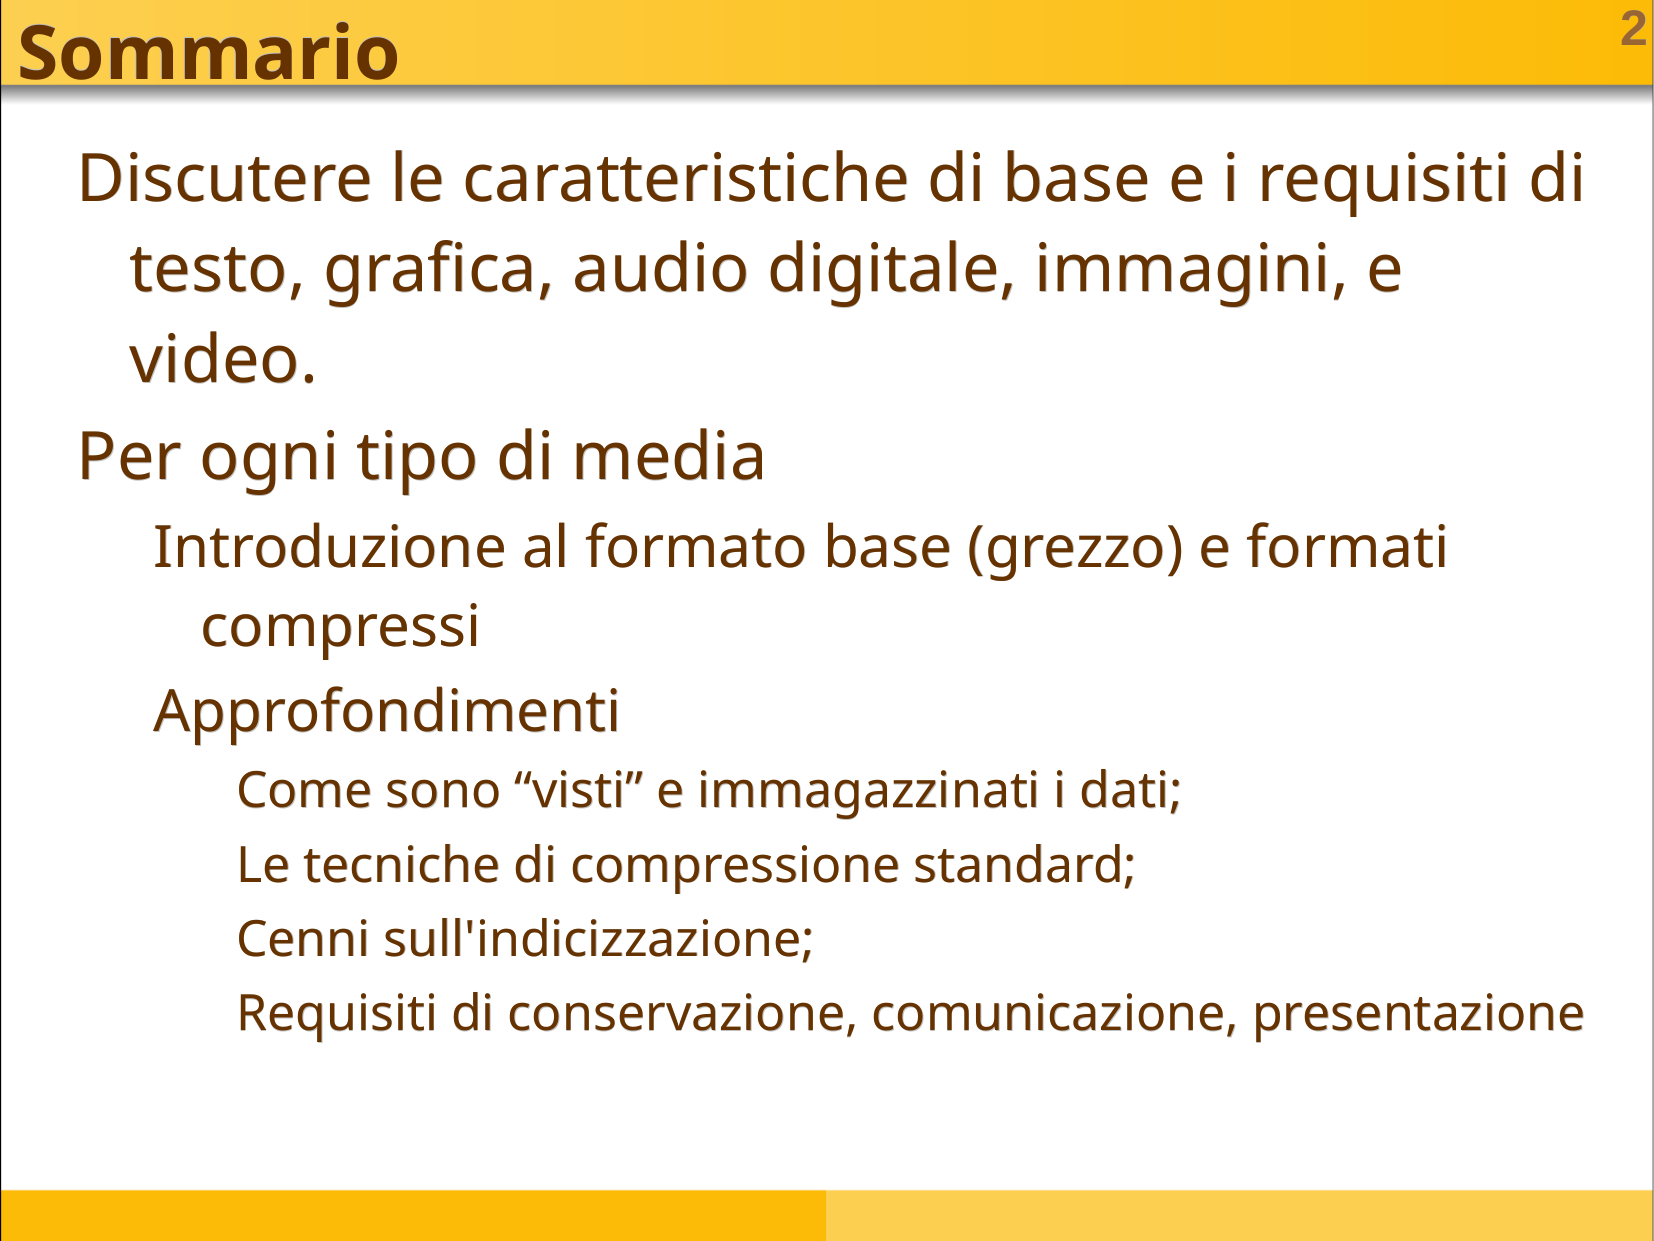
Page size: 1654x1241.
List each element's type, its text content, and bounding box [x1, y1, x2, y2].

list Discutere le caratteristiche di base e i requisiti di testo, grafica, audio digitale, immagini, e video. Per ogni tipo di media Introduzione al formato base (grezzo) e formati compressi Approfondimenti Come sono “visti” e immagazzinati i dati; Le tecniche di compressione standard; Cenni sull'indicizzazione; Requisiti di conservazione, comunicazione, presentazione [59, 129, 1595, 950]
picture [0, 0, 1654, 1241]
title Sommario [0, 0, 1477, 87]
